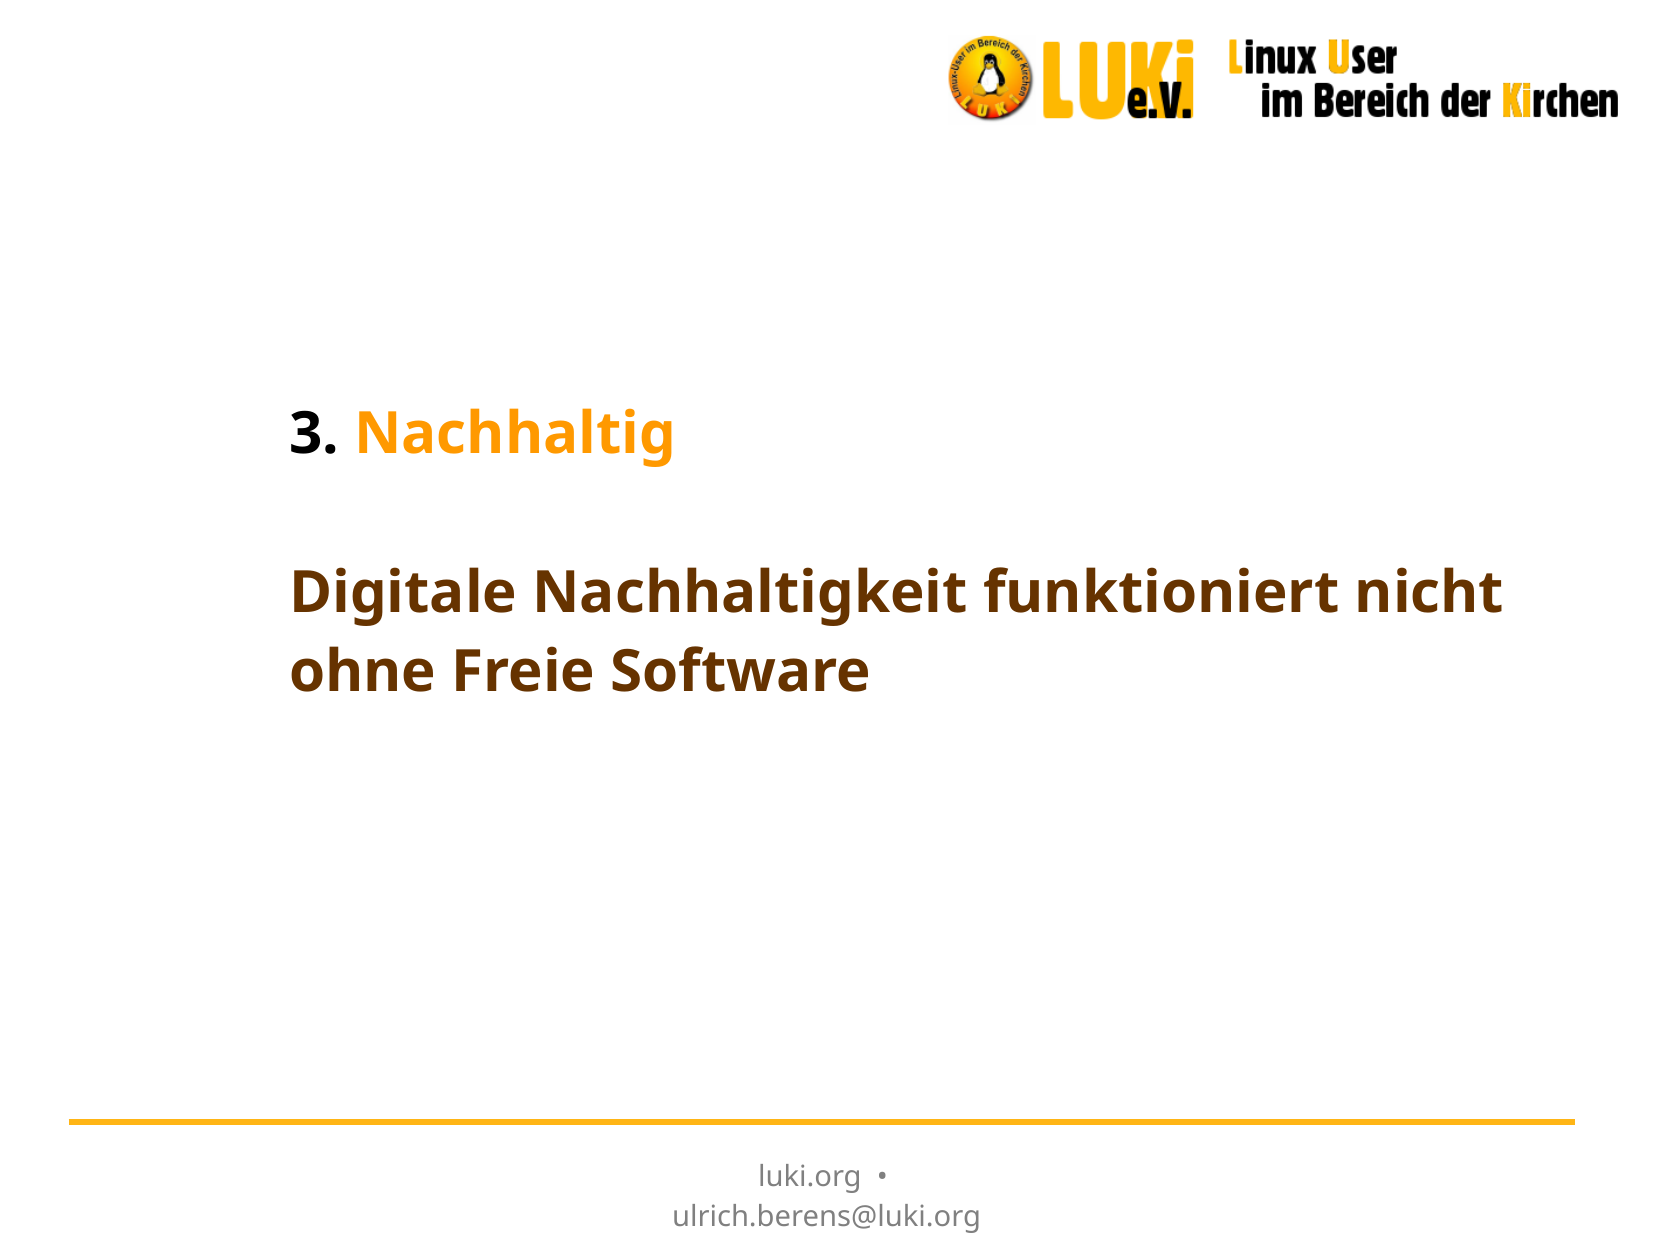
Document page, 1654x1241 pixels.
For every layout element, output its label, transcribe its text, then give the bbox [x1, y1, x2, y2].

text_box Nachhaltig Digitale Nachhaltigkeit funktioniert nicht ohne Freie Software [265, 383, 1536, 672]
text_box luki.org • ulrich.berens@luki.org [590, 1144, 1063, 1201]
picture [944, 29, 1625, 130]
